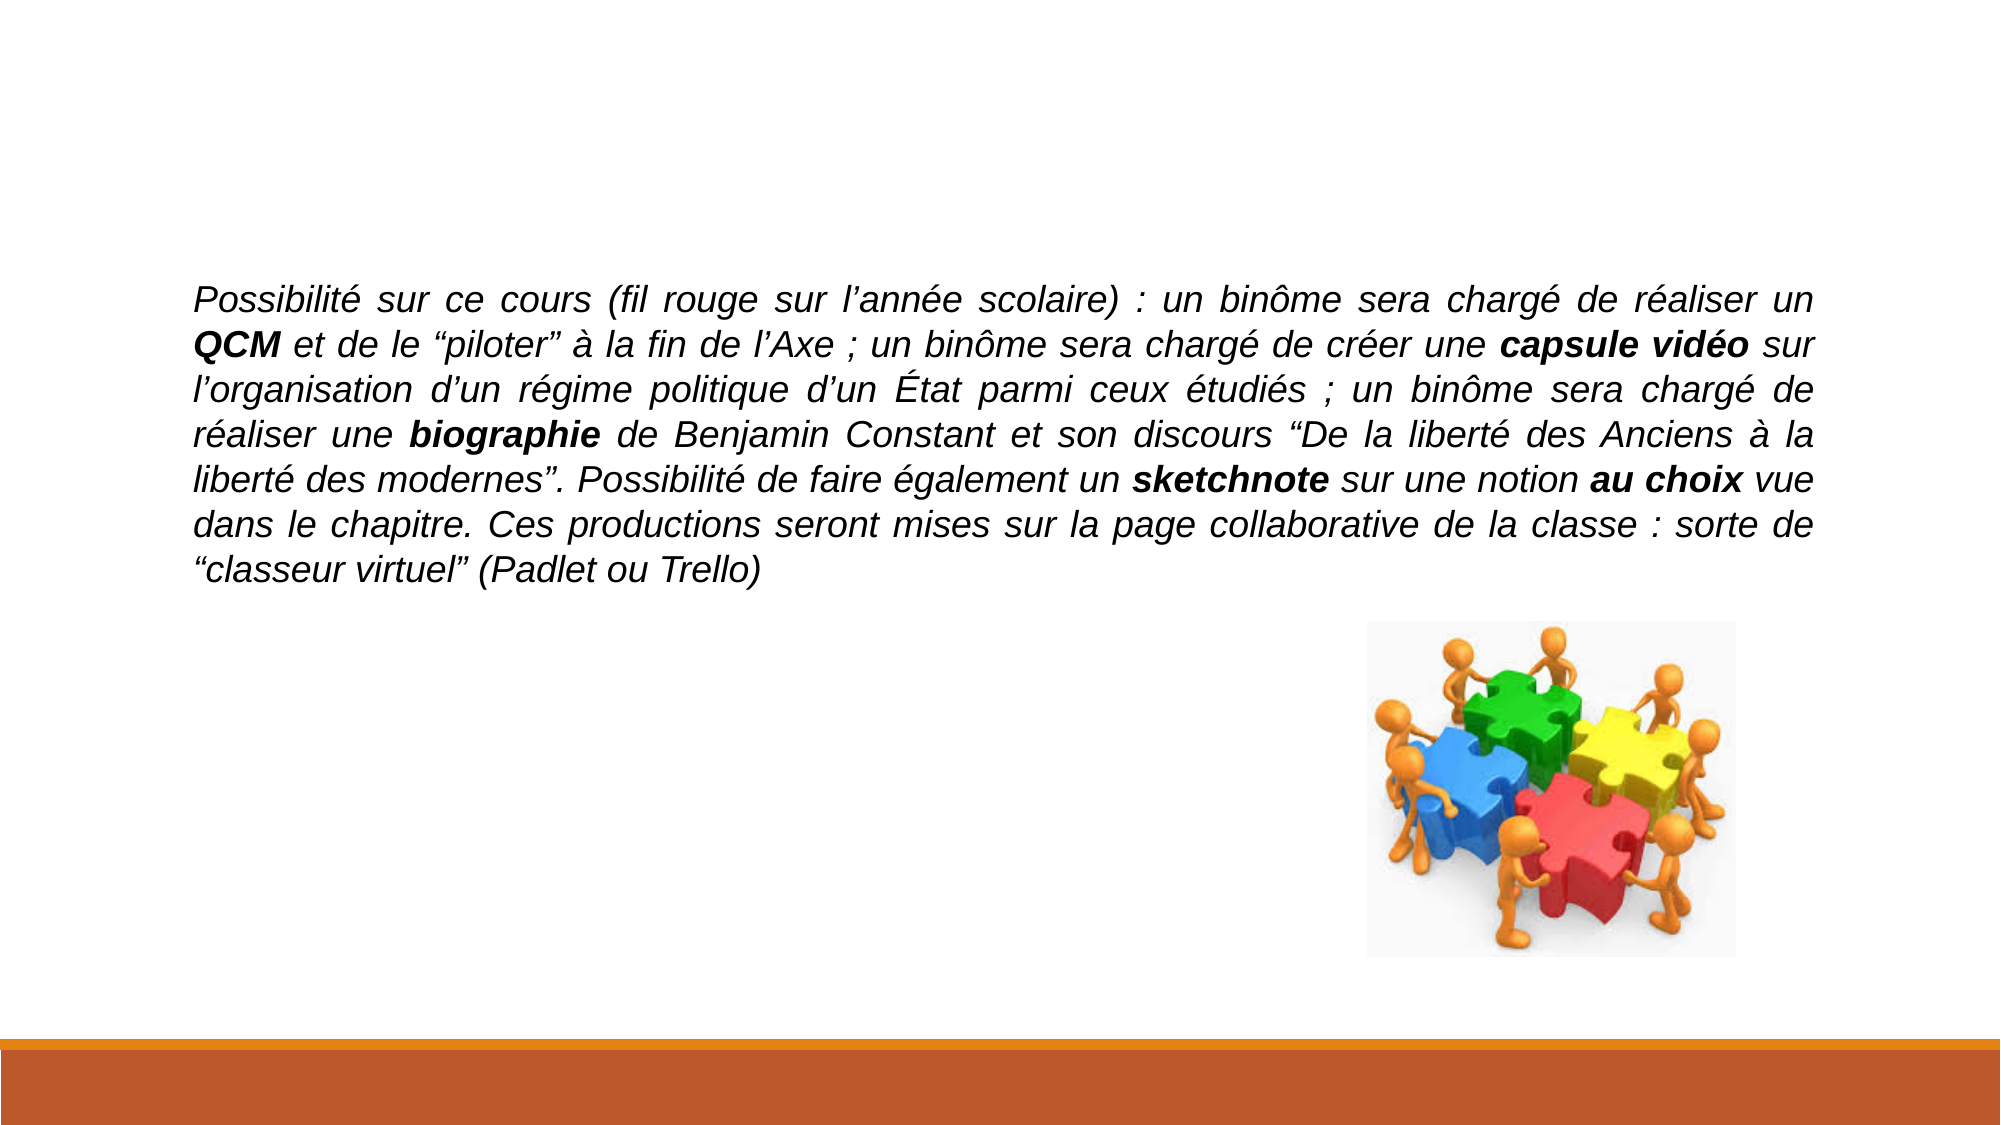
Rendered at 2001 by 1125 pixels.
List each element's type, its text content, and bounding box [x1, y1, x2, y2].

text_box Possibilité sur ce cours (fil rouge sur l’année scolaire) : un binôme sera chargé de réaliser un QCM et de le “piloter” à la fin de l’Axe ; un binôme sera chargé de créer une capsule vidéo sur l’organisation d’un régime politique d’un État parmi ceux étudiés ; un binôme sera chargé de réaliser une biographie de Benjamin Constant et son discours “De la liberté des Anciens à la liberté des modernes”. Possibilité de faire également un sketchnote sur une notion au choix vue dans le chapitre. Ces productions seront mises sur la page collaborative de la classe : sorte de “classeur virtuel” (Padlet ou Trello) [178, 267, 1830, 601]
picture [1367, 621, 1736, 957]
